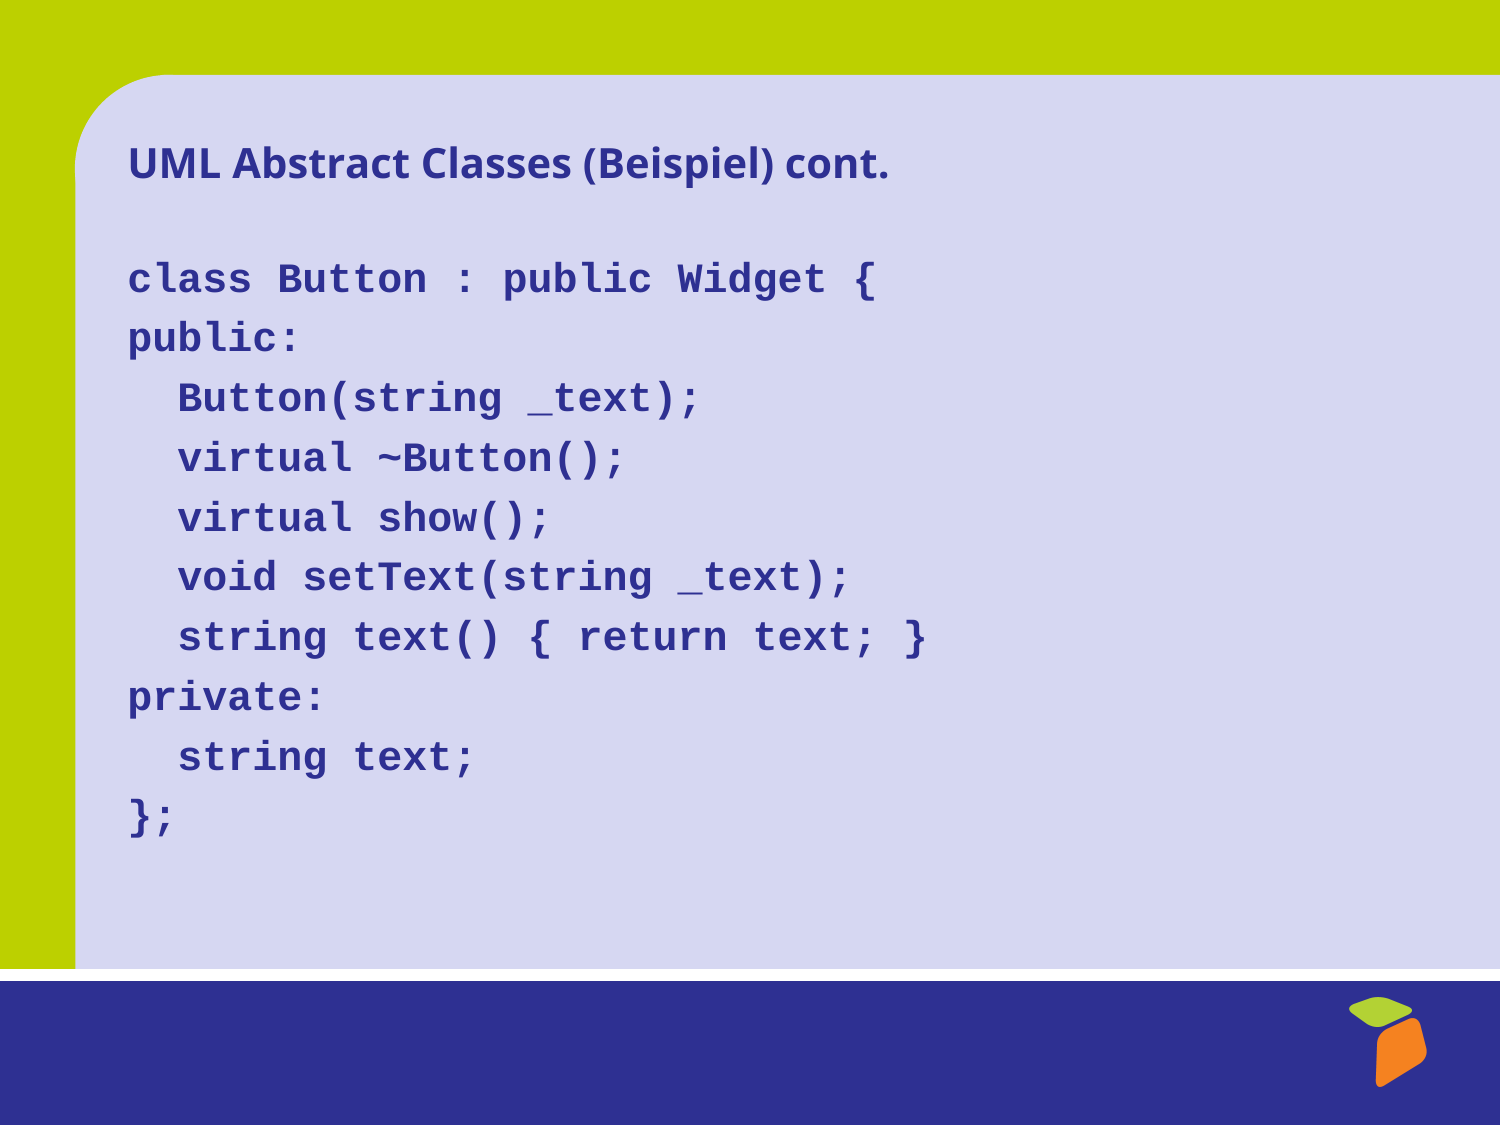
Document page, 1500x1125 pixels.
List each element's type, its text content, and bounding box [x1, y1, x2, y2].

title UML Abstract Classes (Beispiel) cont. [112, 112, 1388, 213]
list class Button : public Widget { public: Button(string _text); virtual ~Button(); virtual show(); void setText(string _text); string text() { return text; } private: string text; }; [112, 249, 1388, 1038]
picture [0, 981, 1500, 1125]
